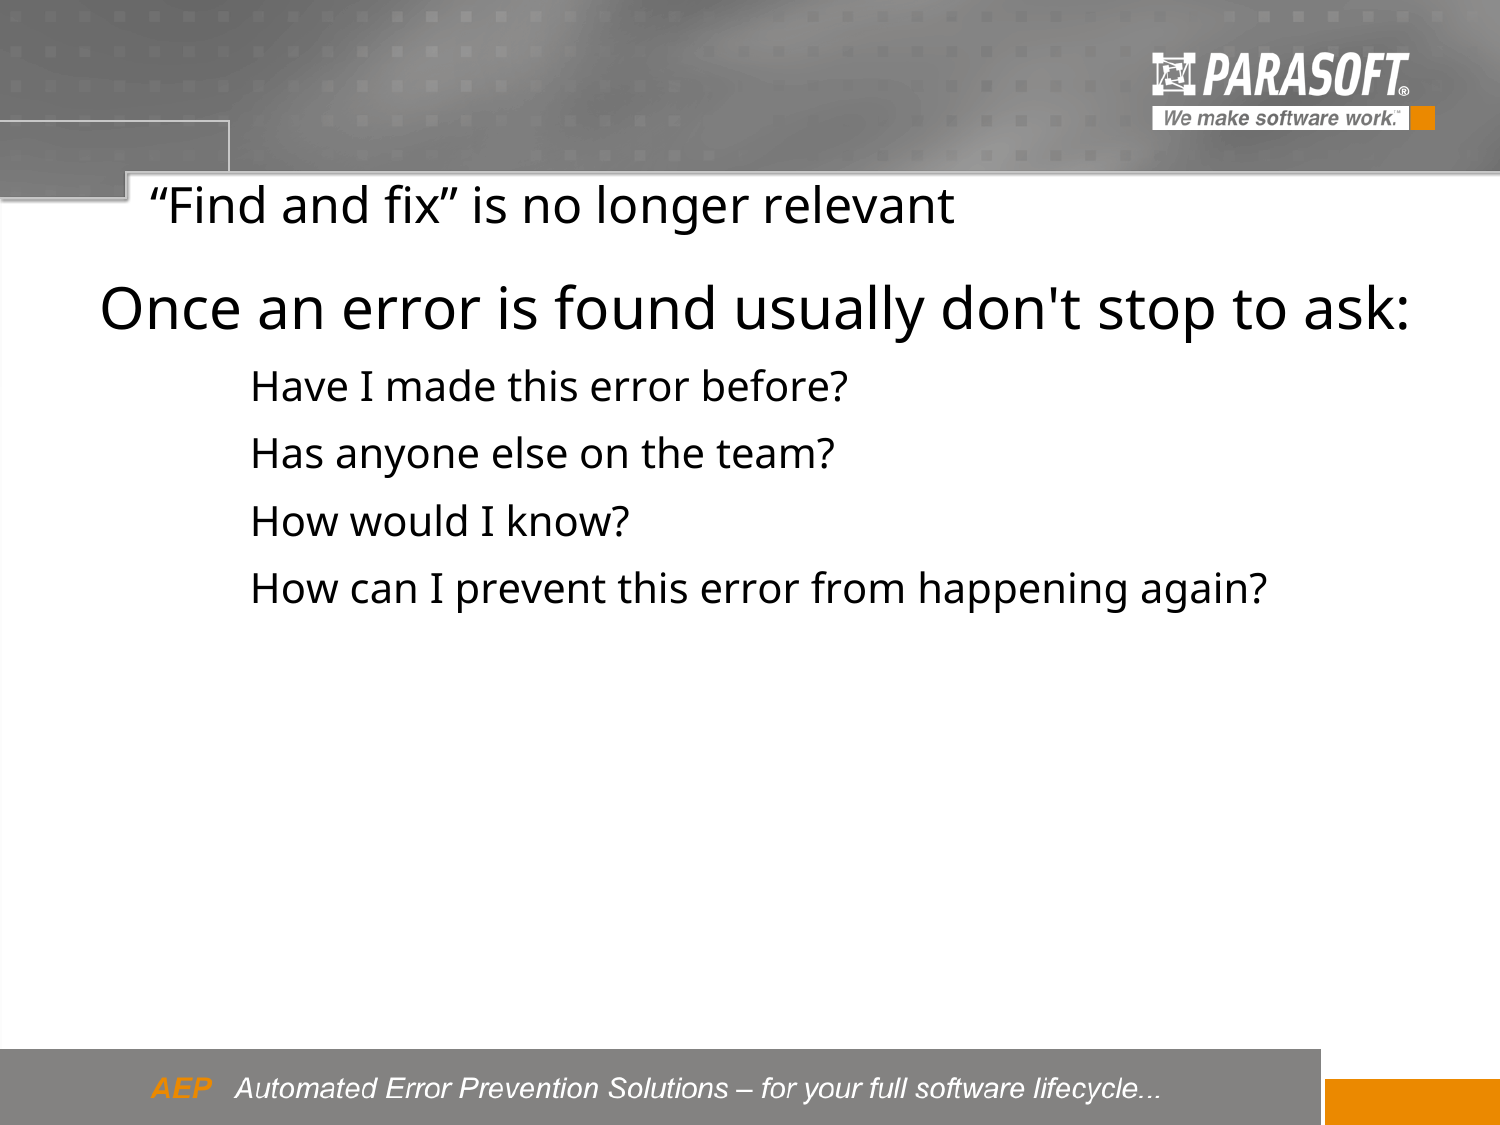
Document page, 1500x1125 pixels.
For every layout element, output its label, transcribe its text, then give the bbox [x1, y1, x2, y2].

list Once an error is found usually don't stop to ask: Have I made this error before? Has anyone else on the team? How would I know? How can I prevent this error from happening again? [99, 267, 1450, 995]
picture [0, 0, 1500, 1125]
title “Find and fix” is no longer relevant [150, 173, 1426, 235]
